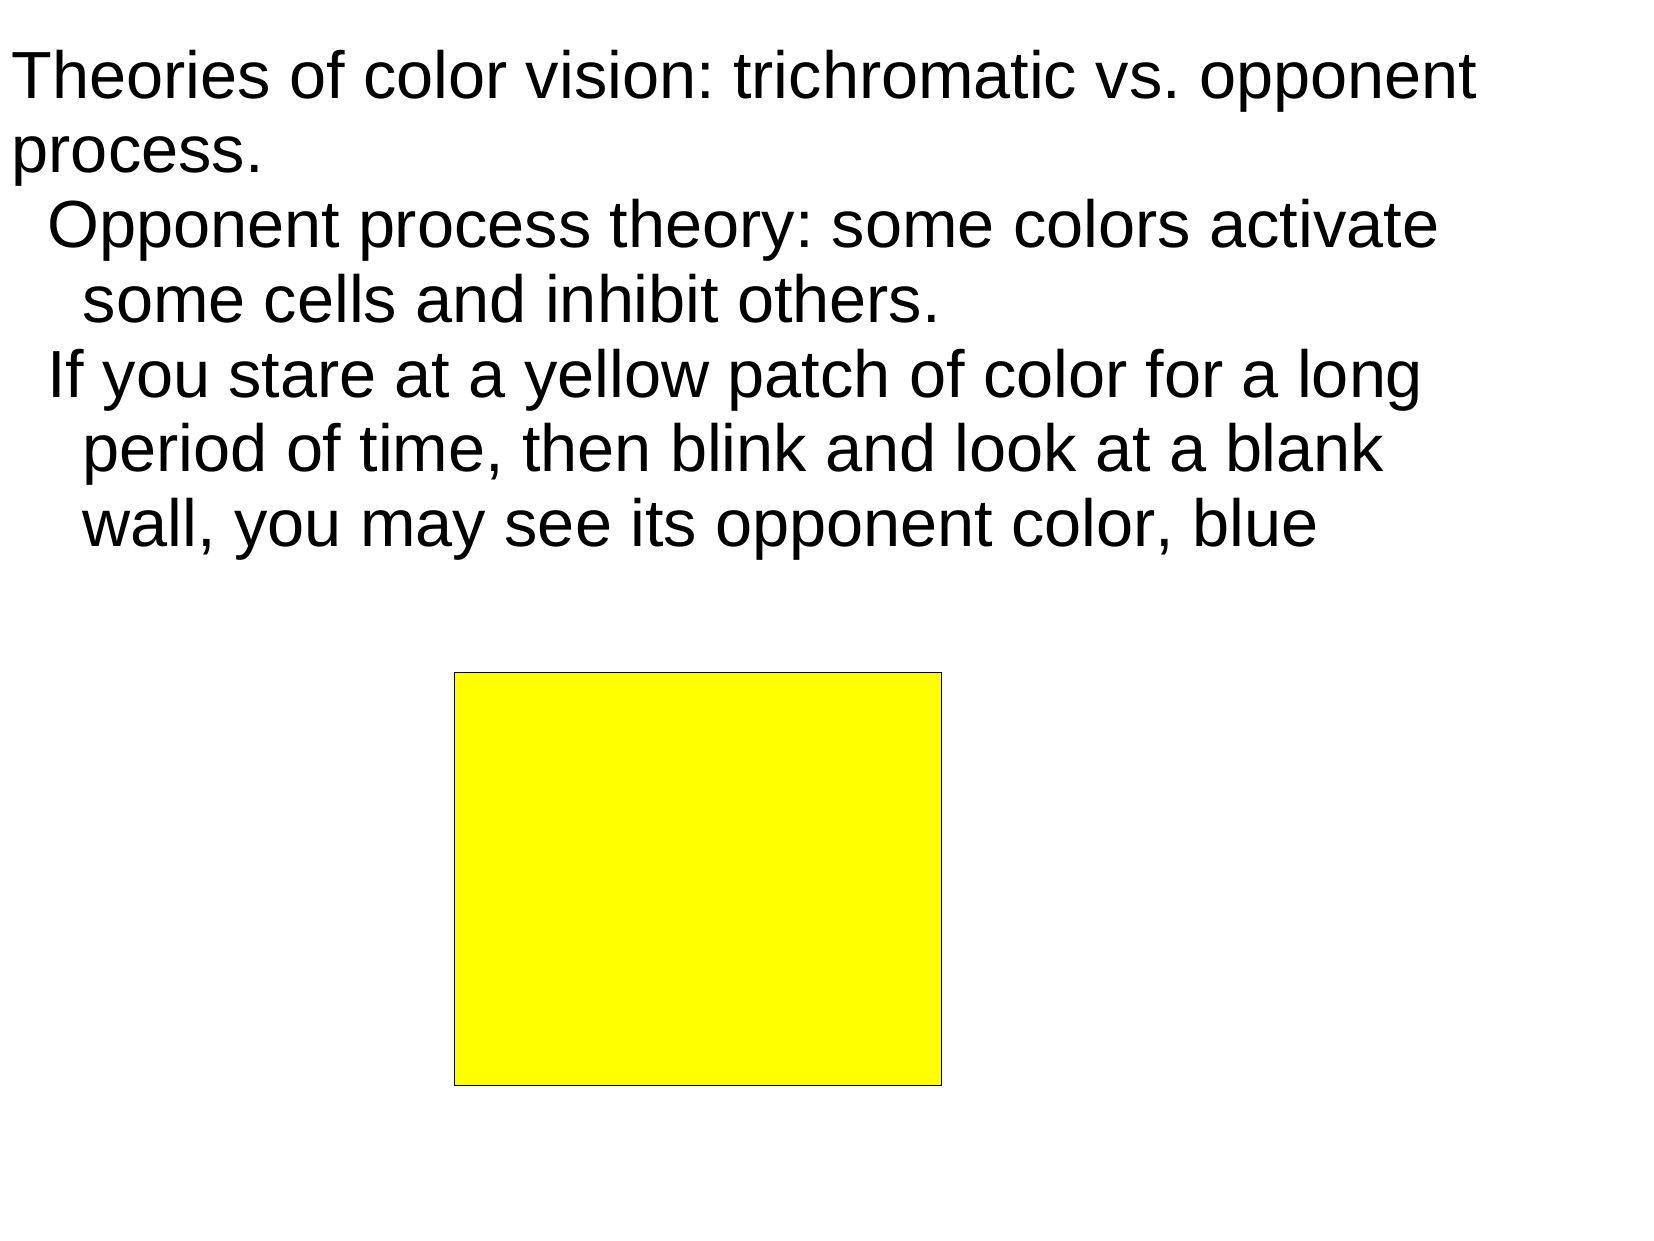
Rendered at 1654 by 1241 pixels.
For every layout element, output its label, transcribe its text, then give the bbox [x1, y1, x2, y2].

text_box [454, 672, 942, 1086]
subtitle Theories of color vision: trichromatic vs. opponent process. Opponent process theory: some colors activate some cells and inhibit others. If you stare at a yellow patch of color for a long period of time, then blink and look at a blank wall, you may see its opponent color, blue [11, 37, 1501, 561]
